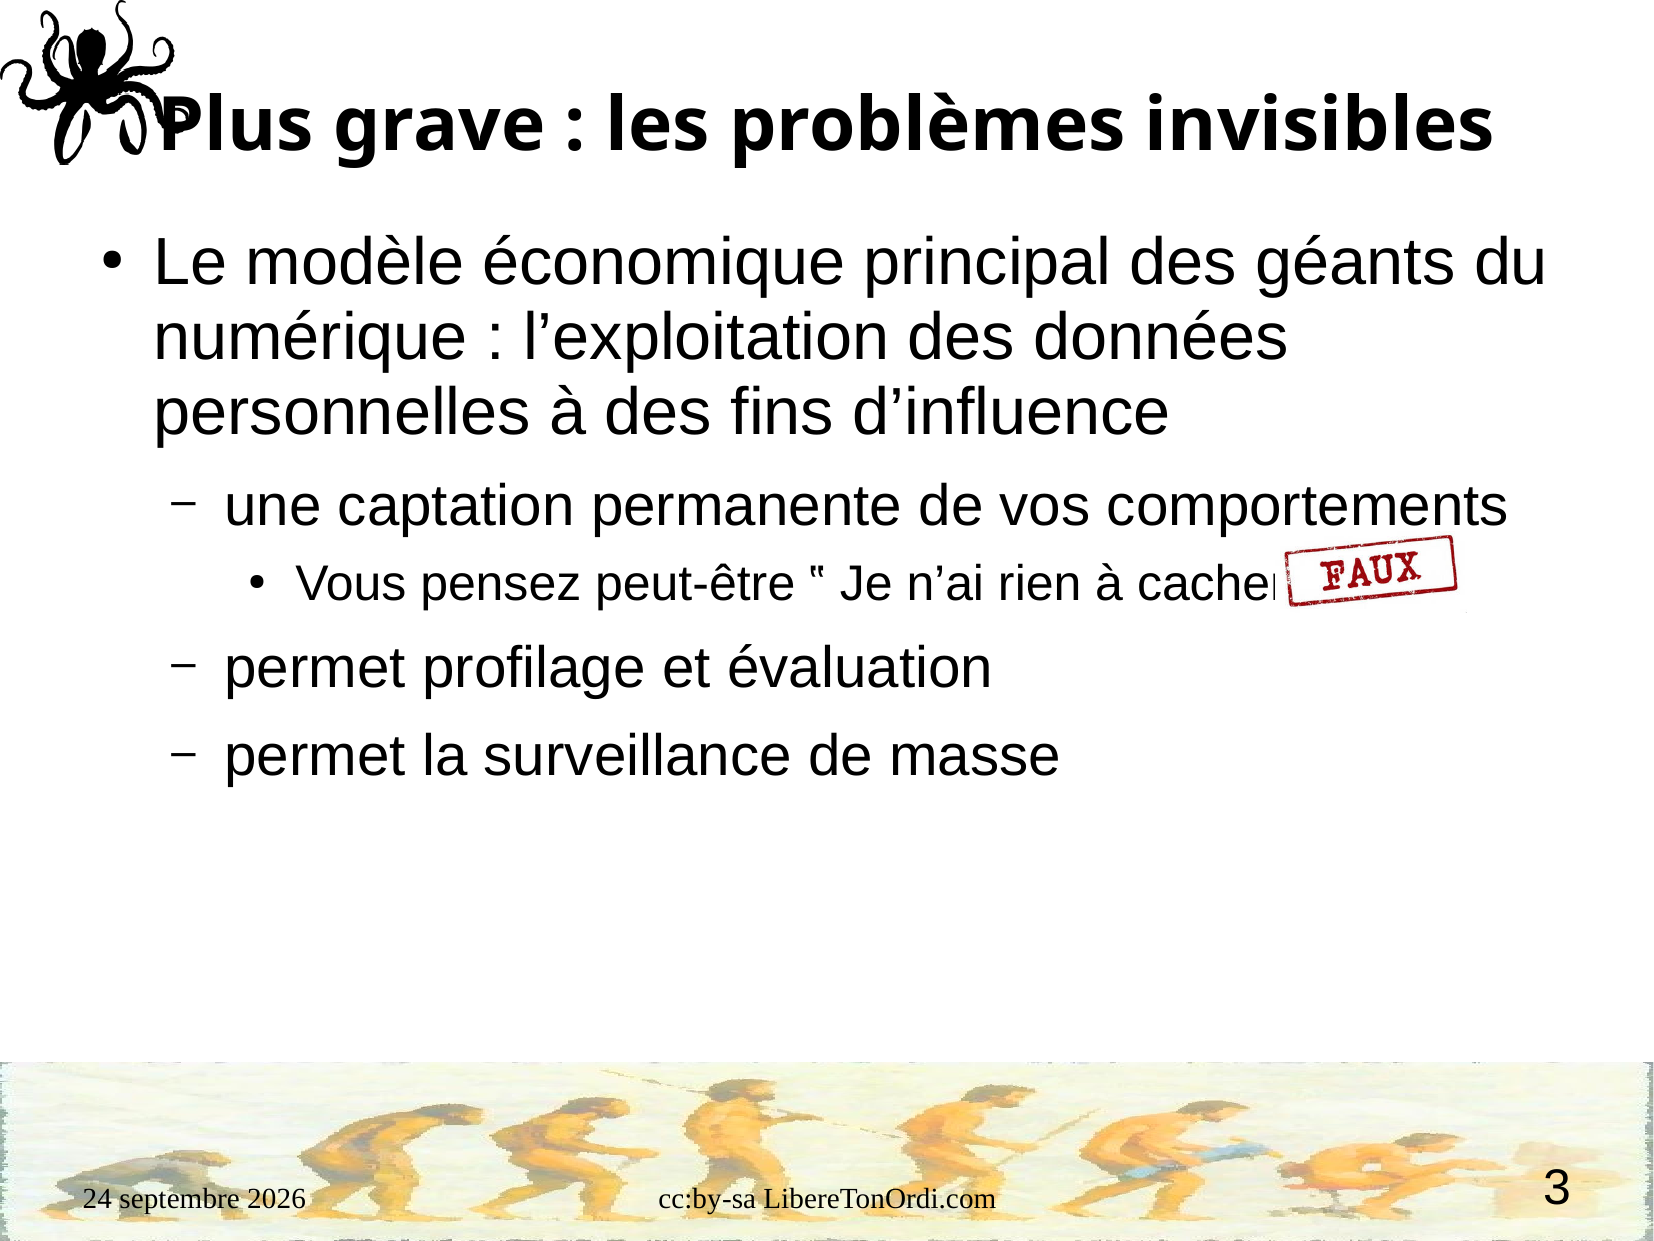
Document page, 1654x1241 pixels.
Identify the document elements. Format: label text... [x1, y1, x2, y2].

list Le modèle économique principal des géants du numérique : l’exploitation des données personnelles à des fins d’influence une captation permanente de vos comportements Vous pensez peut-être ‟ Je n’ai rien à cacher ” permet profilage et évaluation permet la surveillance de masse [82, 224, 1571, 1063]
picture [0, 0, 189, 165]
title Plus grave : les problèmes invisibles [82, 47, 1571, 196]
picture [0, 1062, 1654, 1241]
picture [1275, 531, 1467, 613]
